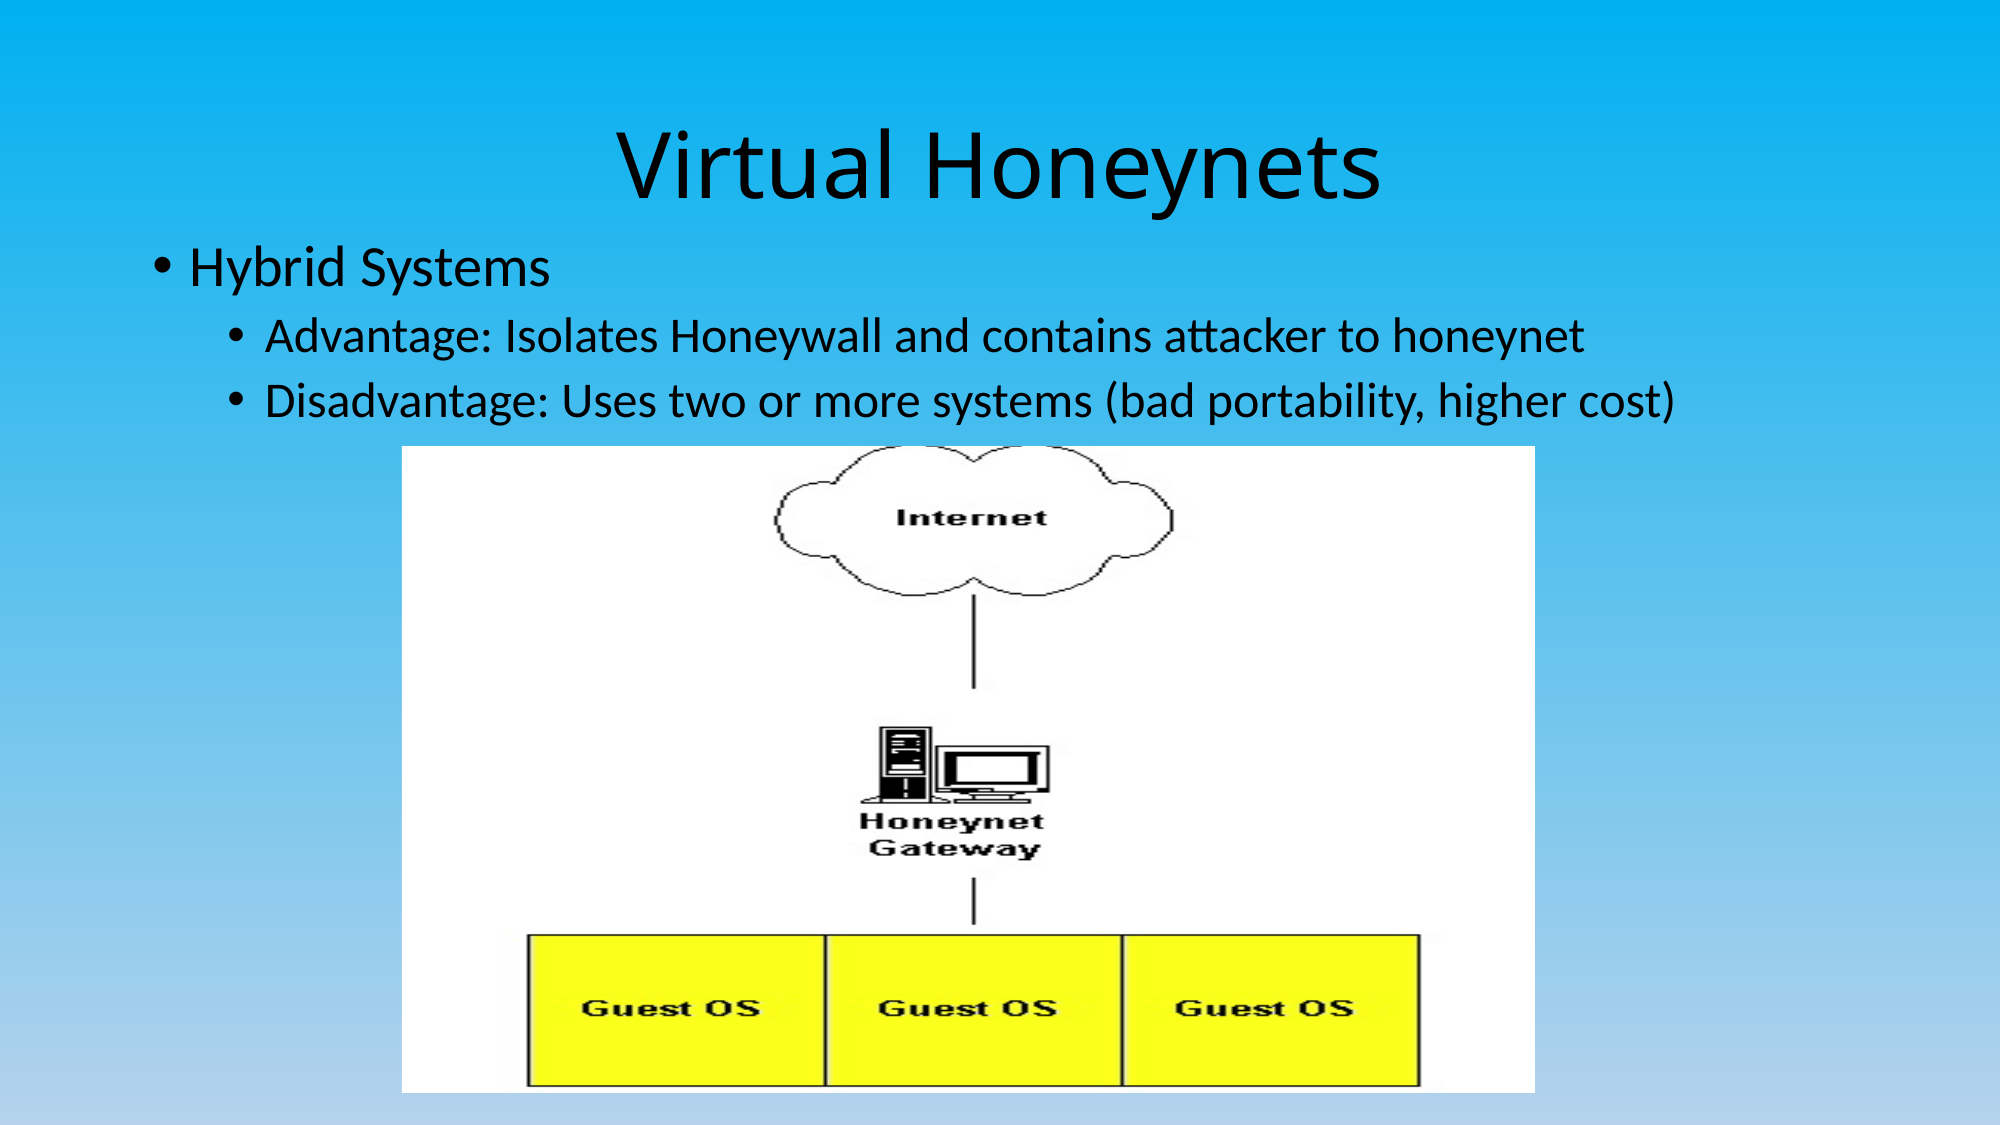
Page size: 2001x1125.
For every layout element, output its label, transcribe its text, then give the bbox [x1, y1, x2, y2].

title Virtual Honeynets [137, 59, 1863, 228]
picture [401, 446, 1535, 1093]
list Hybrid Systems Advantage: Isolates Honeywall and contains attacker to honeynet Disadvantage: Uses two or more systems (bad portability, higher cost) [137, 228, 1863, 943]
